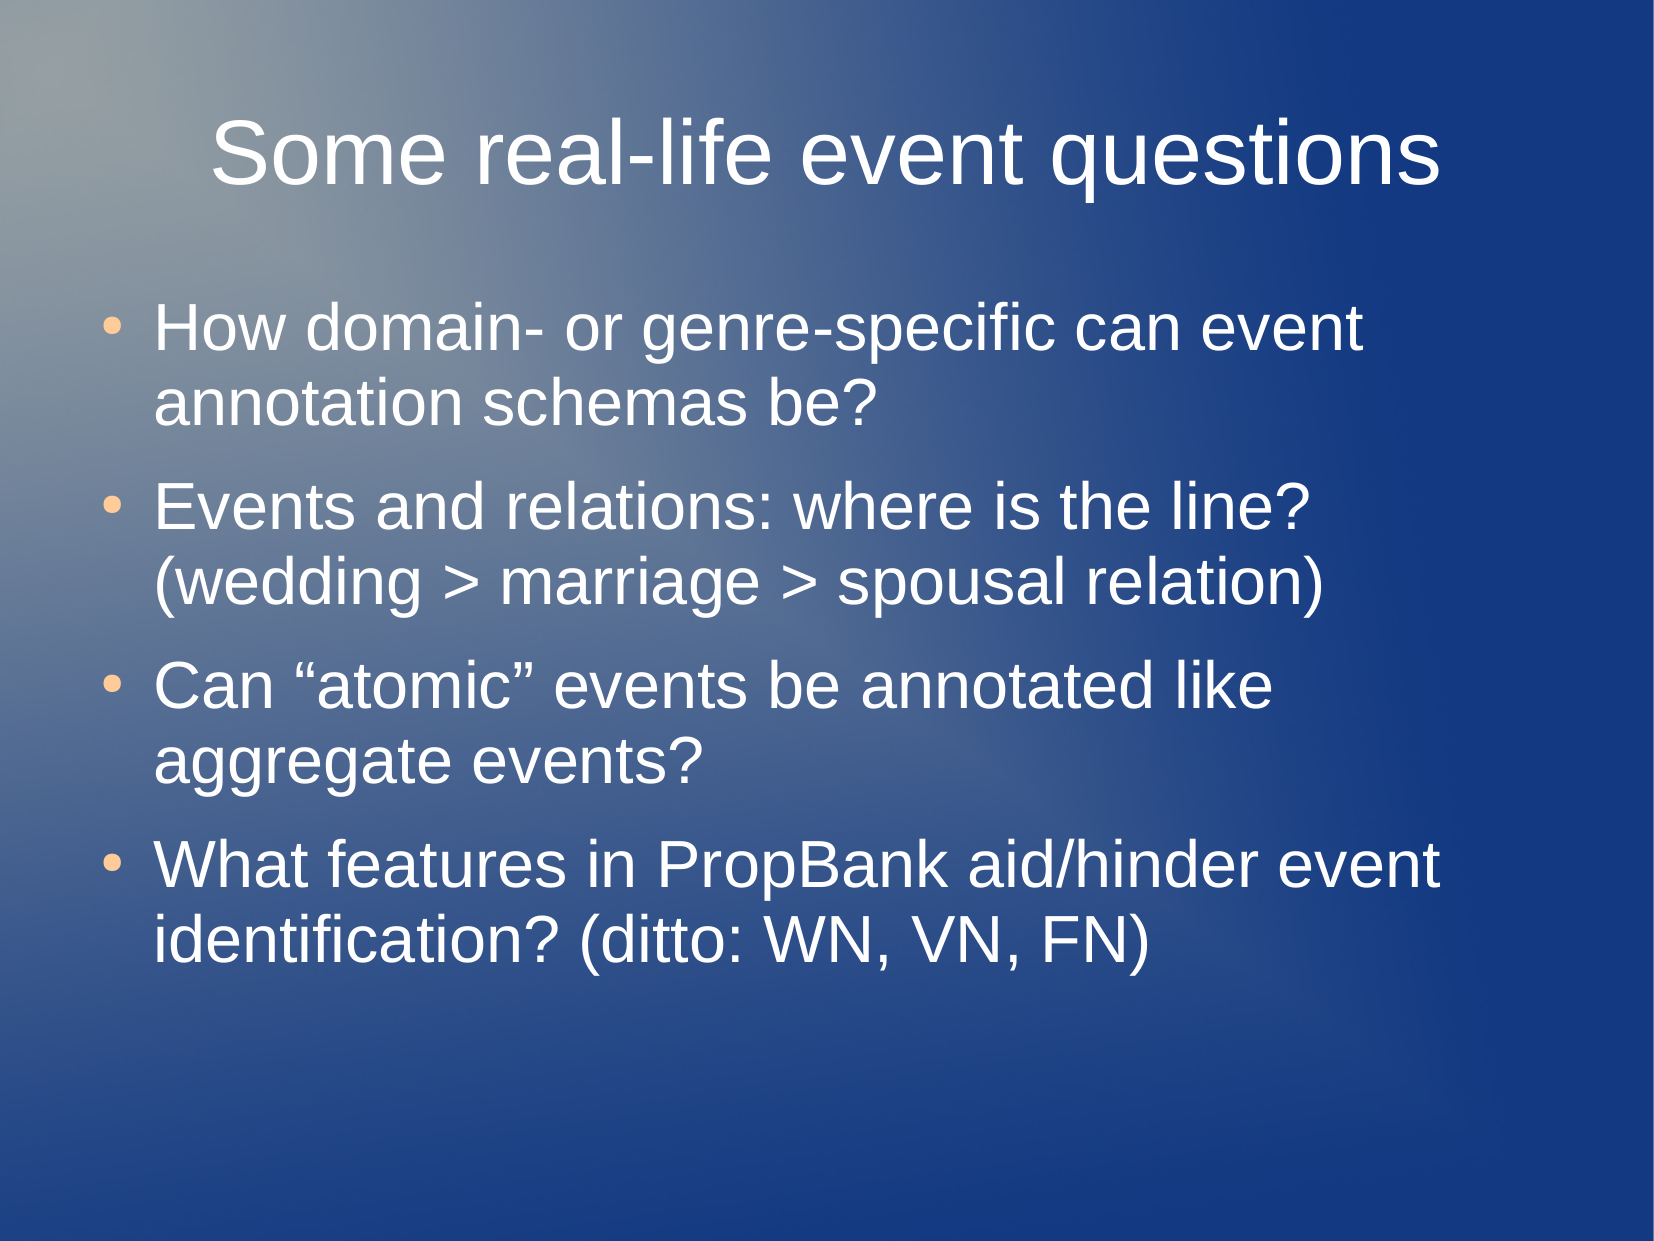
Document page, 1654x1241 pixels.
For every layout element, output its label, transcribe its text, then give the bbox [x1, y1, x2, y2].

title Some real-life event questions [82, 56, 1571, 250]
list How domain- or genre-specific can event annotation schemas be? Events and relations: where is the line? (wedding > marriage > spousal relation) Can “atomic” events be annotated like aggregate events? What features in PropBank aid/hinder event identification? (ditto: WN, VN, FN) [82, 290, 1571, 1094]
picture [0, 0, 1654, 1241]
